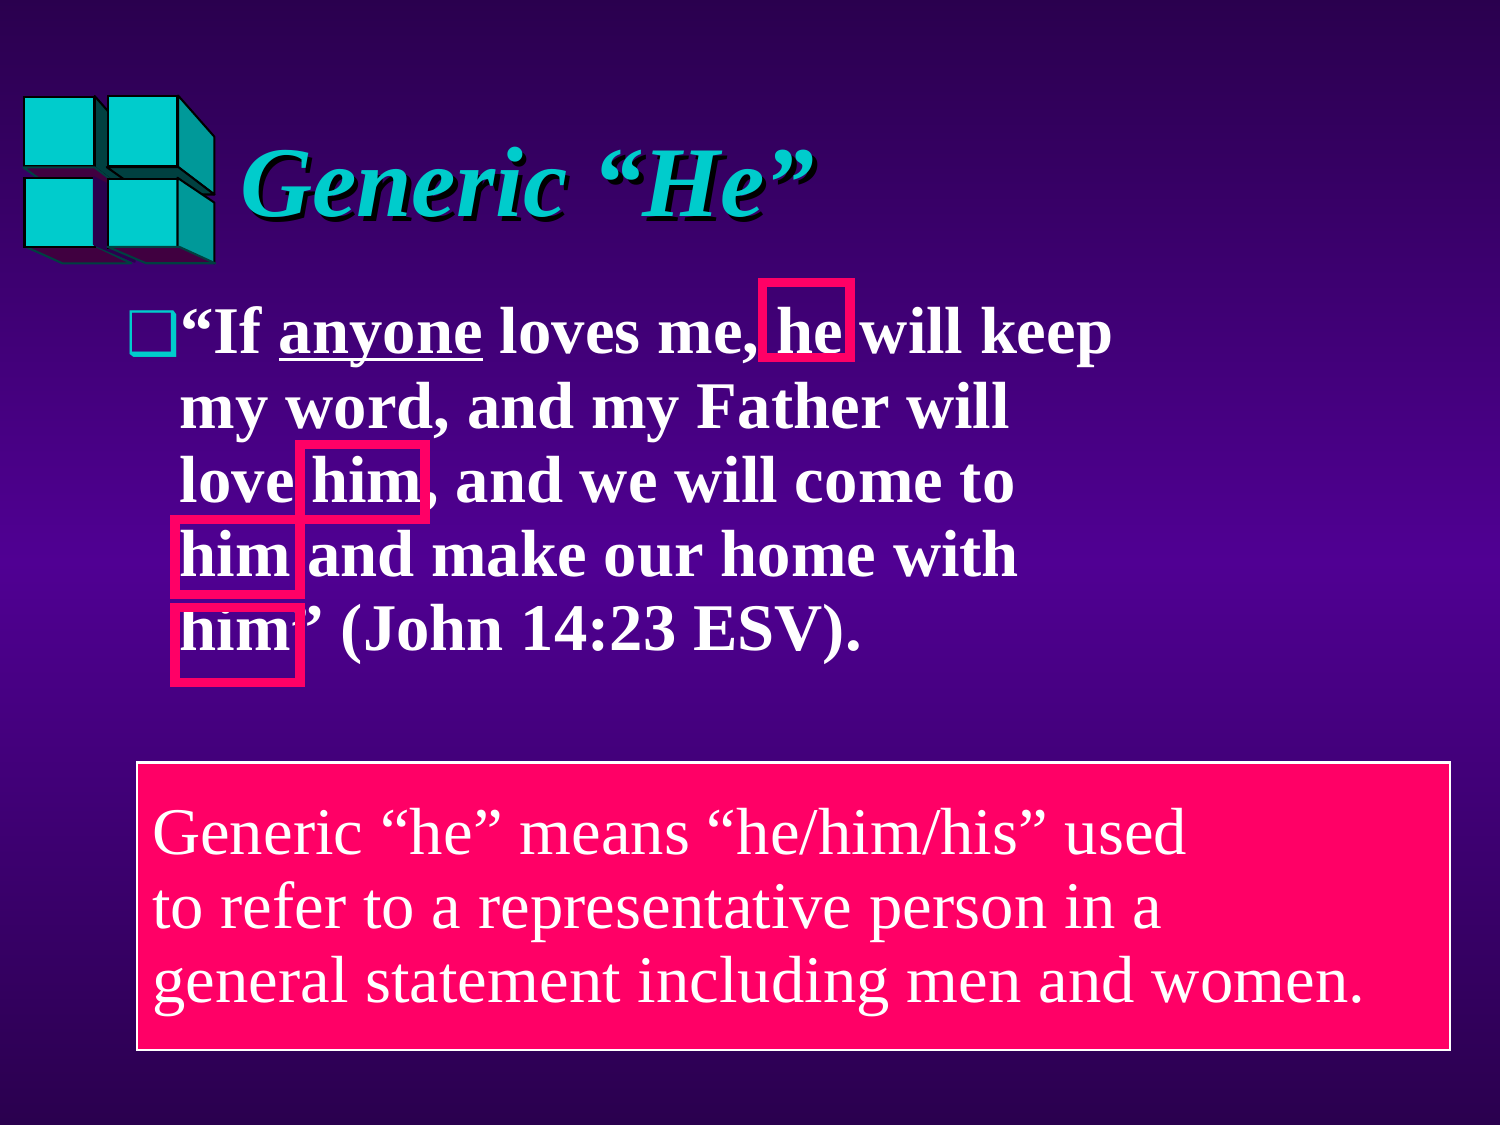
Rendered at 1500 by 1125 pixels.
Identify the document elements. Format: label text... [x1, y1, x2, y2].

text_box Generic “he” means “he/him/his” used to refer to a representative person in a general statement including men and women. [137, 762, 1450, 1051]
list “If anyone loves me, he will keep my word, and my Father will love him, and we will come to him and make our home with him” (John 14:23 ESV). [112, 287, 1150, 963]
list “If anyone loves me, he will keep my word, and my Father will love him, and we will come to him and make our home with him” (John 14:23 ESV). [767, 287, 845, 353]
title Generic “He” [224, 78, 1388, 288]
